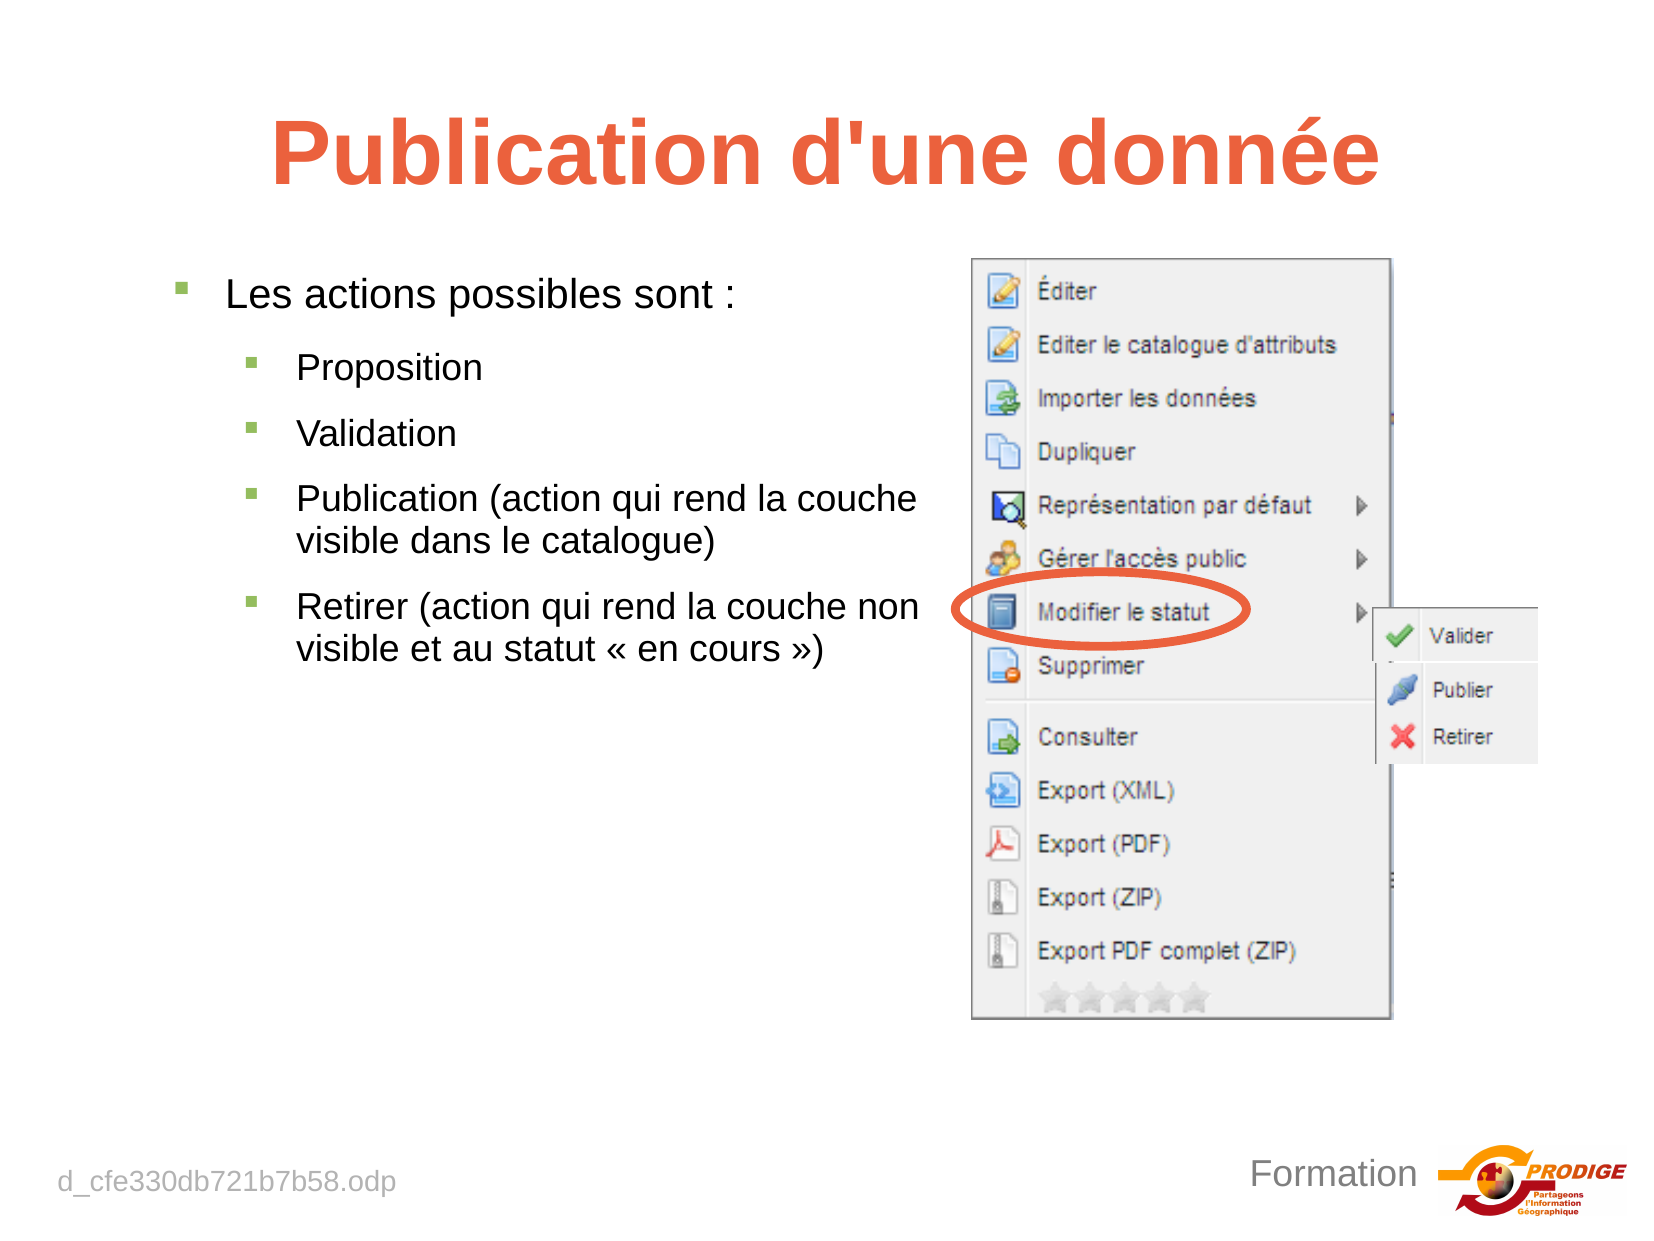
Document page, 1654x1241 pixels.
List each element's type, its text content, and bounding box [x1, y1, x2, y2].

picture [971, 258, 1538, 1020]
picture [1438, 1145, 1627, 1216]
title Publication d'une donnée [82, 56, 1571, 250]
list Les actions possibles sont : Proposition Validation Publication (action qui rend la couche visible dans le catalogue) Retirer (action qui rend la couche non visible et au statut « en cours ») [154, 270, 963, 670]
picture [971, 577, 1241, 641]
